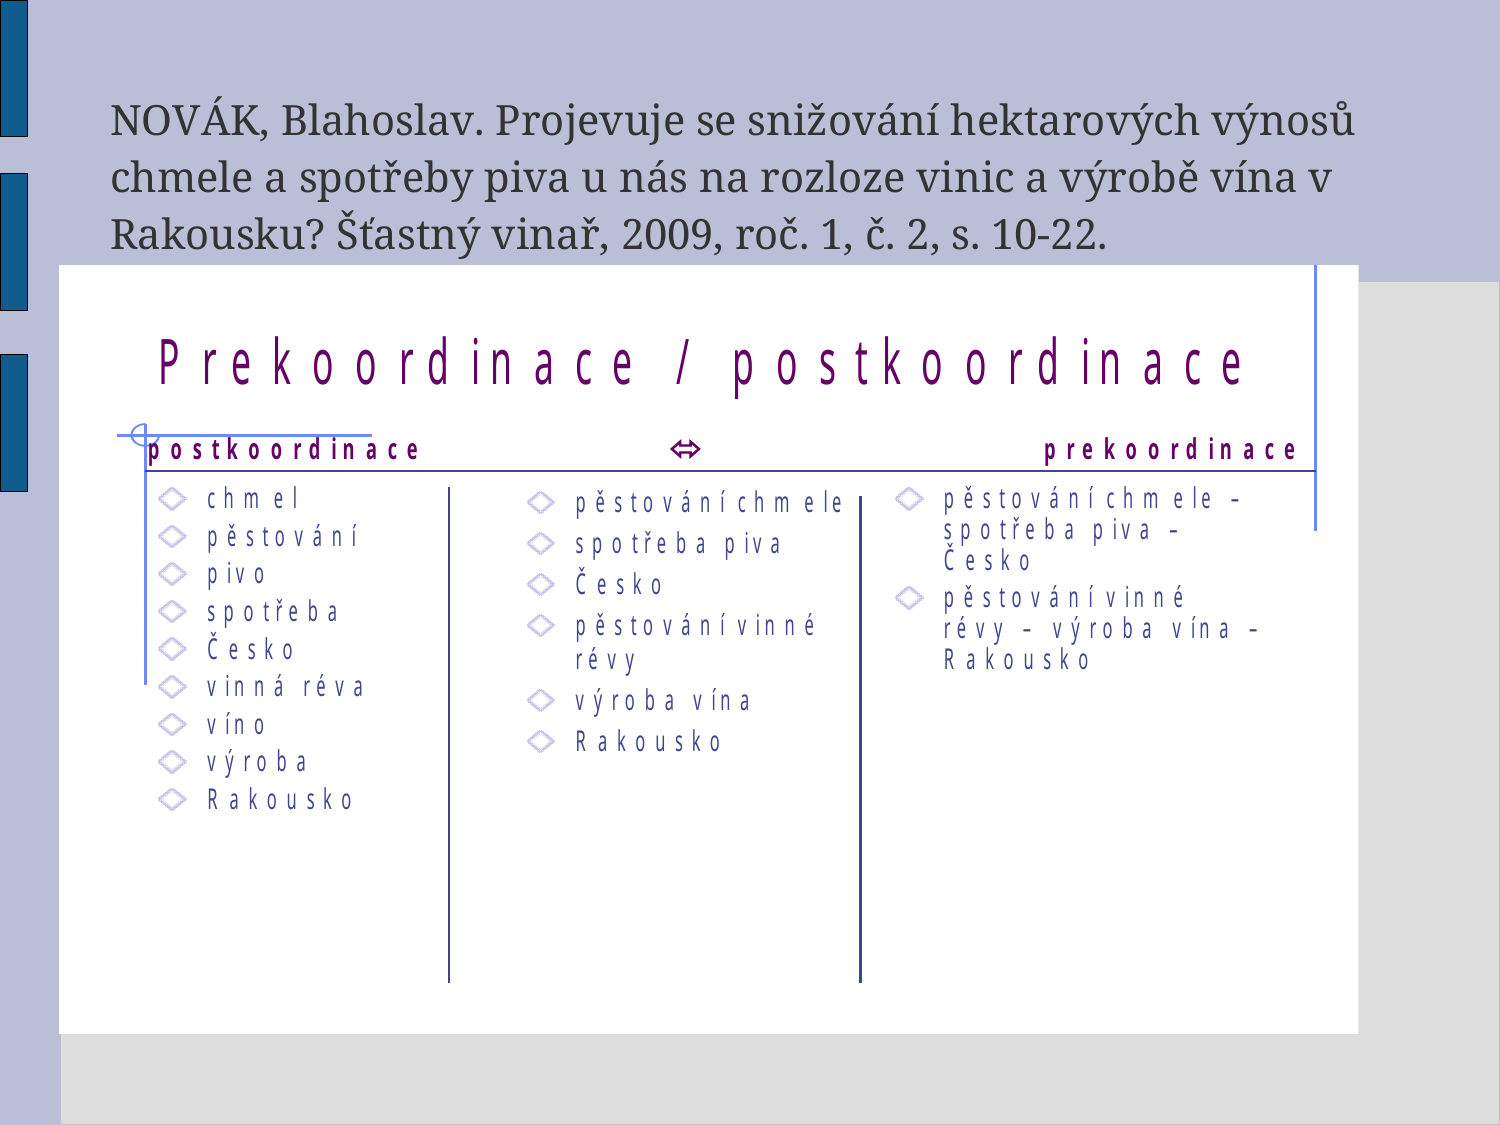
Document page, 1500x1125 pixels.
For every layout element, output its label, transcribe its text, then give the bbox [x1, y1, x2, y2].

list Schwarz, J., 2007 [110, 312, 1392, 1094]
title NOVÁK, Blahoslav. Projevuje se snižování hektarových výnosů chmele a spotřeby piva u nás na rozloze vinic a výrobě vína v Rakousku? Šťastný vinař, 2009, roč. 1, č. 2, s. 10-22. [110, 90, 1392, 264]
picture [59, 265, 1359, 1034]
